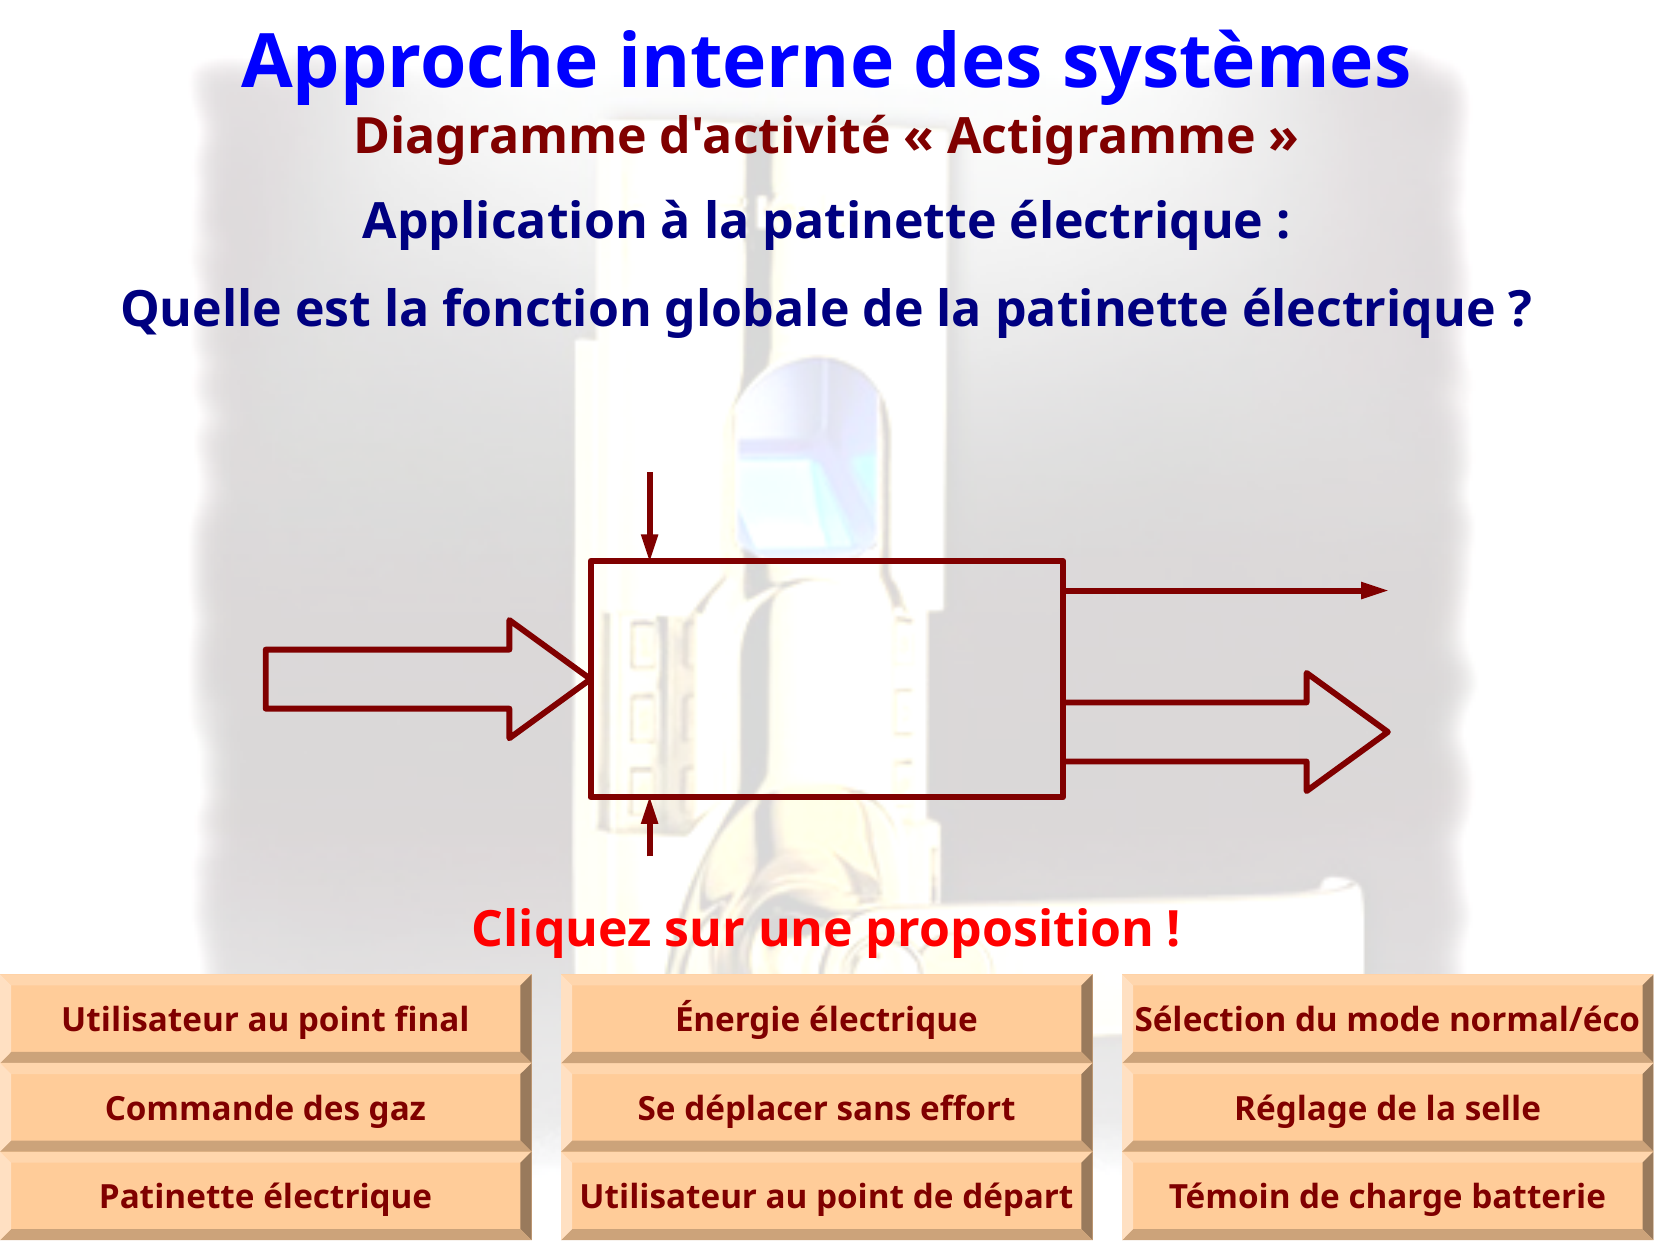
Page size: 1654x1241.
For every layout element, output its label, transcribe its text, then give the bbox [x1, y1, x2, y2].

text_box Perdu ! C'est ce sur quoi agit le système. [564, 1064, 1090, 1075]
text_box Utilisateur au point final [12, 986, 520, 1051]
text_box Quelle est la fonction globale de la patinette électrique ? [0, 265, 1654, 351]
text_box Cliquez sur une proposition ! [0, 885, 1654, 971]
text_box Sélection du mode normal/éco [1134, 986, 1642, 1051]
text_box Énergie électrique [573, 986, 1081, 1051]
text_box Réglage de la selle [1124, 1152, 1652, 1163]
text_box Application à la patinette électrique : [1, 974, 530, 986]
text_box Se déplacer sans effort [573, 1075, 1081, 1140]
text_box Commande des gaz [12, 1075, 520, 1140]
text_box Application à la patinette électrique : [0, 178, 1654, 262]
text_box Diagramme d'activité « Actigramme » [0, 92, 1654, 178]
text_box Réglage de la selle [1134, 1075, 1642, 1140]
text_box Patinette électrique [12, 1163, 520, 1229]
text_box Se déplacer sans effort [563, 1152, 1091, 1163]
text_box Témoin de charge batterie [1134, 1163, 1642, 1229]
text_box Commande des gaz [2, 1152, 530, 1163]
text_box Utilisateur au point de départ [573, 1163, 1081, 1229]
